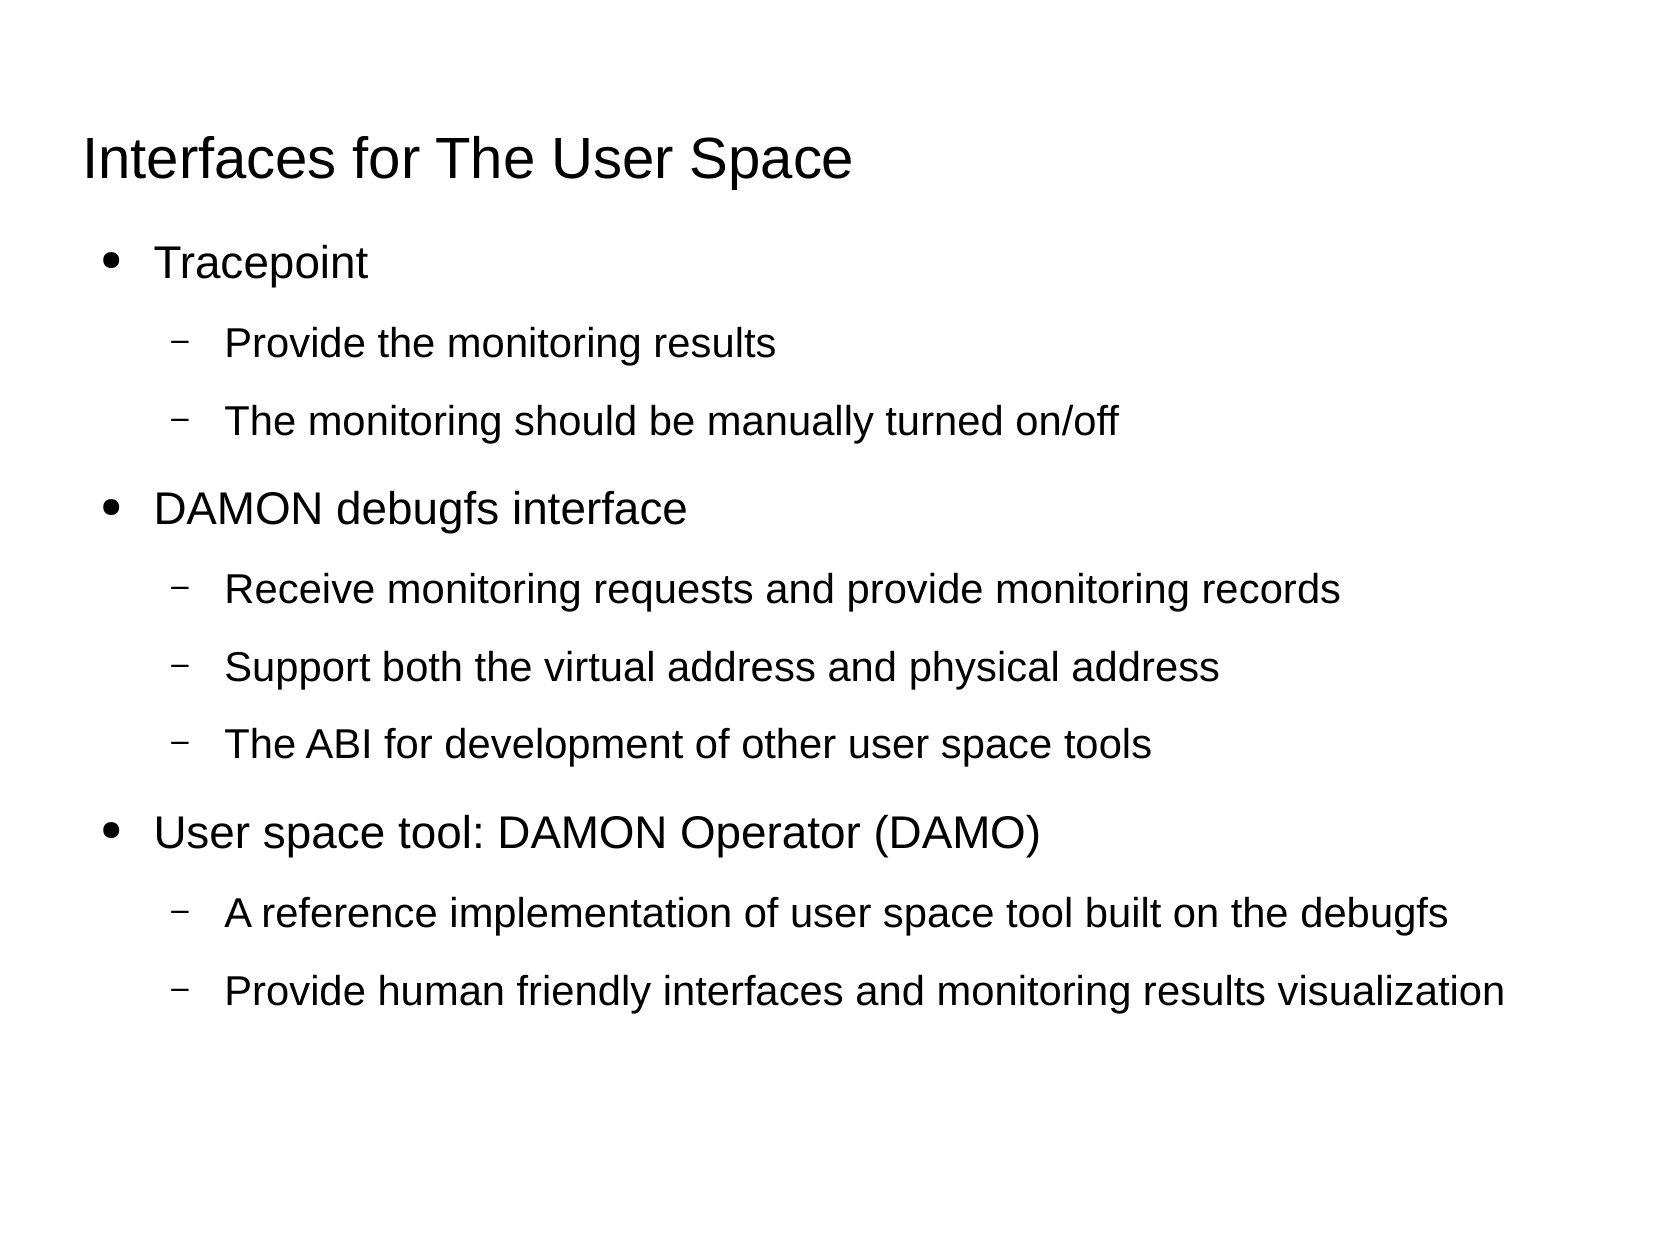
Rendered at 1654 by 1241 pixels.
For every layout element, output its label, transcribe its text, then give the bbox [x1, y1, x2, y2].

list Tracepoint Provide the monitoring results The monitoring should be manually turned on/off DAMON debugfs interface Receive monitoring requests and provide monitoring records Support both the virtual address and physical address The ABI for development of other user space tools User space tool: DAMON Operator (DAMO) A reference implementation of user space tool built on the debugfs Provide human friendly interfaces and monitoring results visualization [82, 236, 1571, 1111]
title Interfaces for The User Space [82, 108, 1571, 210]
